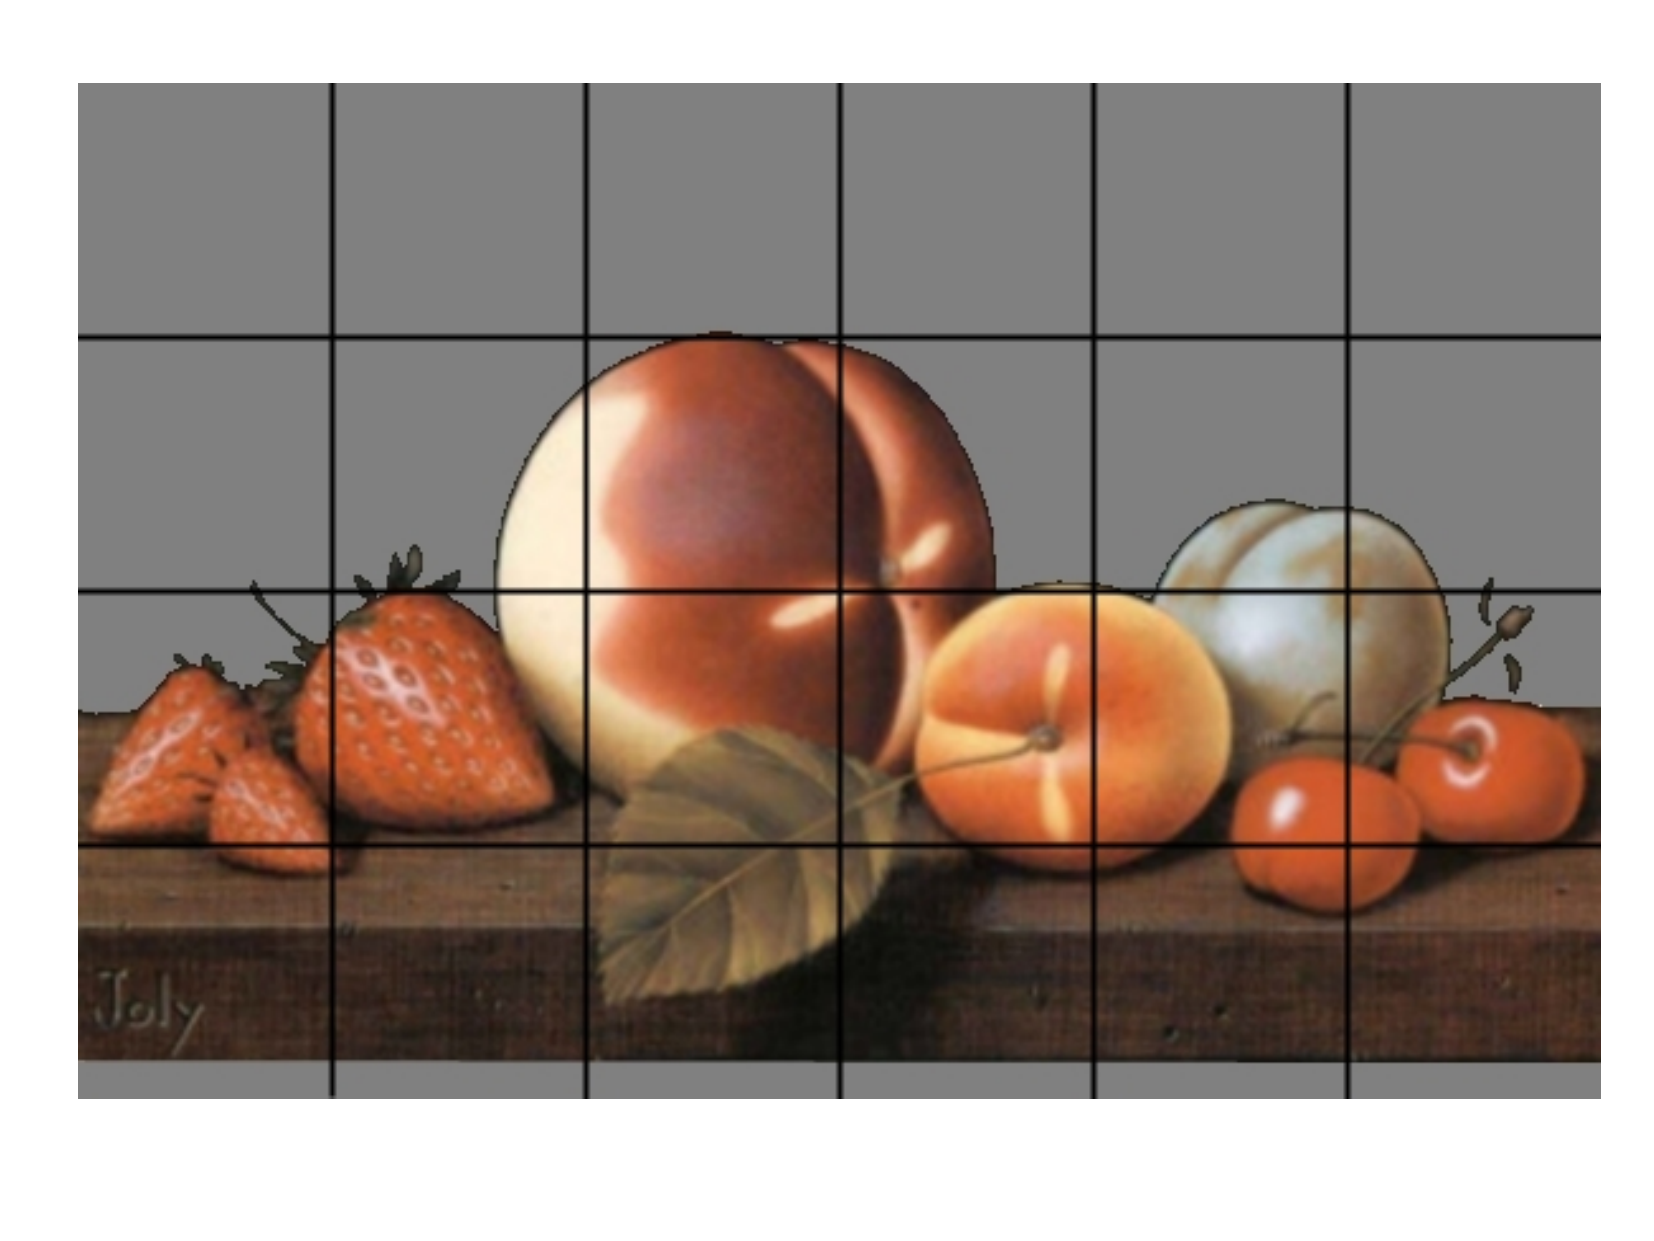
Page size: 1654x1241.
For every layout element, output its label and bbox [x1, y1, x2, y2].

picture [78, 83, 1601, 1099]
